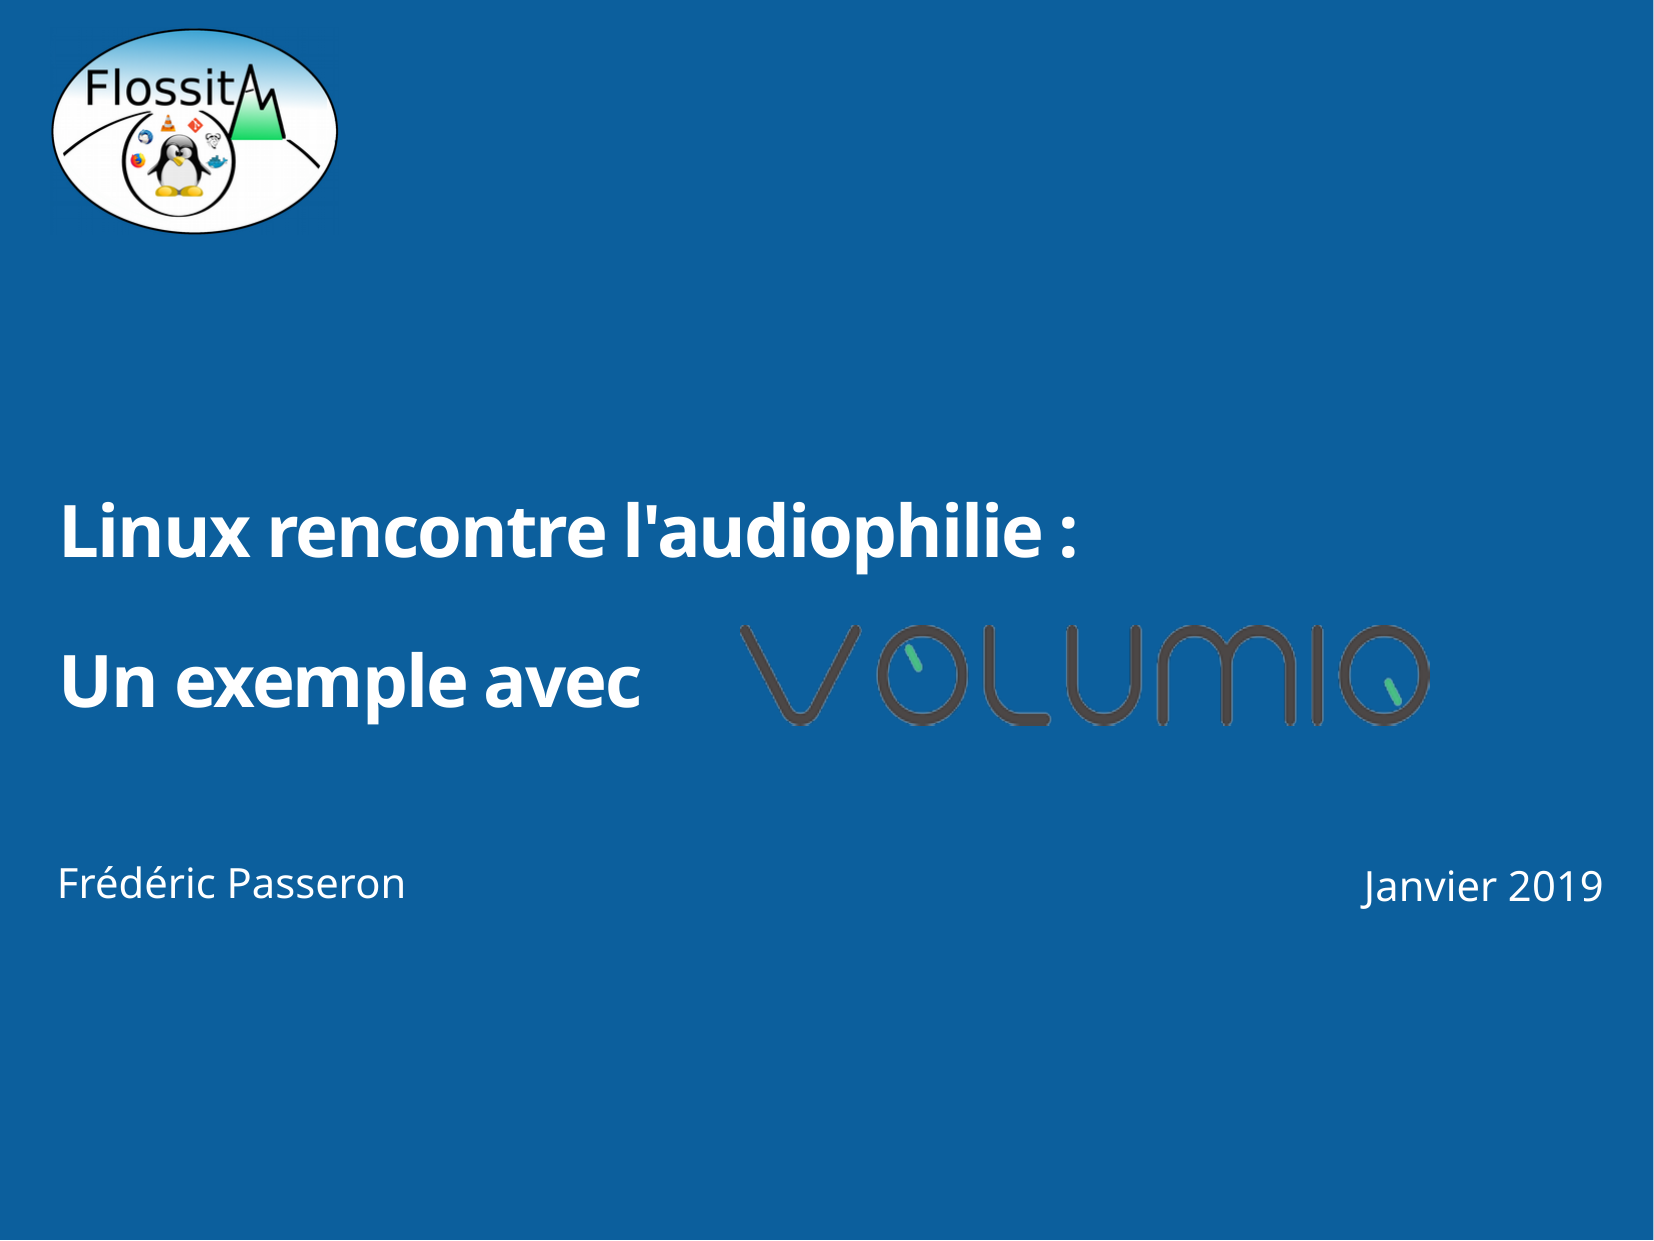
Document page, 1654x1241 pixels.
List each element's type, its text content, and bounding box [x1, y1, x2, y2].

list Janvier 2019 [1459, 859, 1654, 922]
picture [740, 625, 1430, 726]
title Linux rencontre l'audiophilie : Un exemple avec [59, 422, 1579, 733]
text_box Frédéric Passeron [56, 803, 1459, 970]
picture [50, 27, 339, 235]
